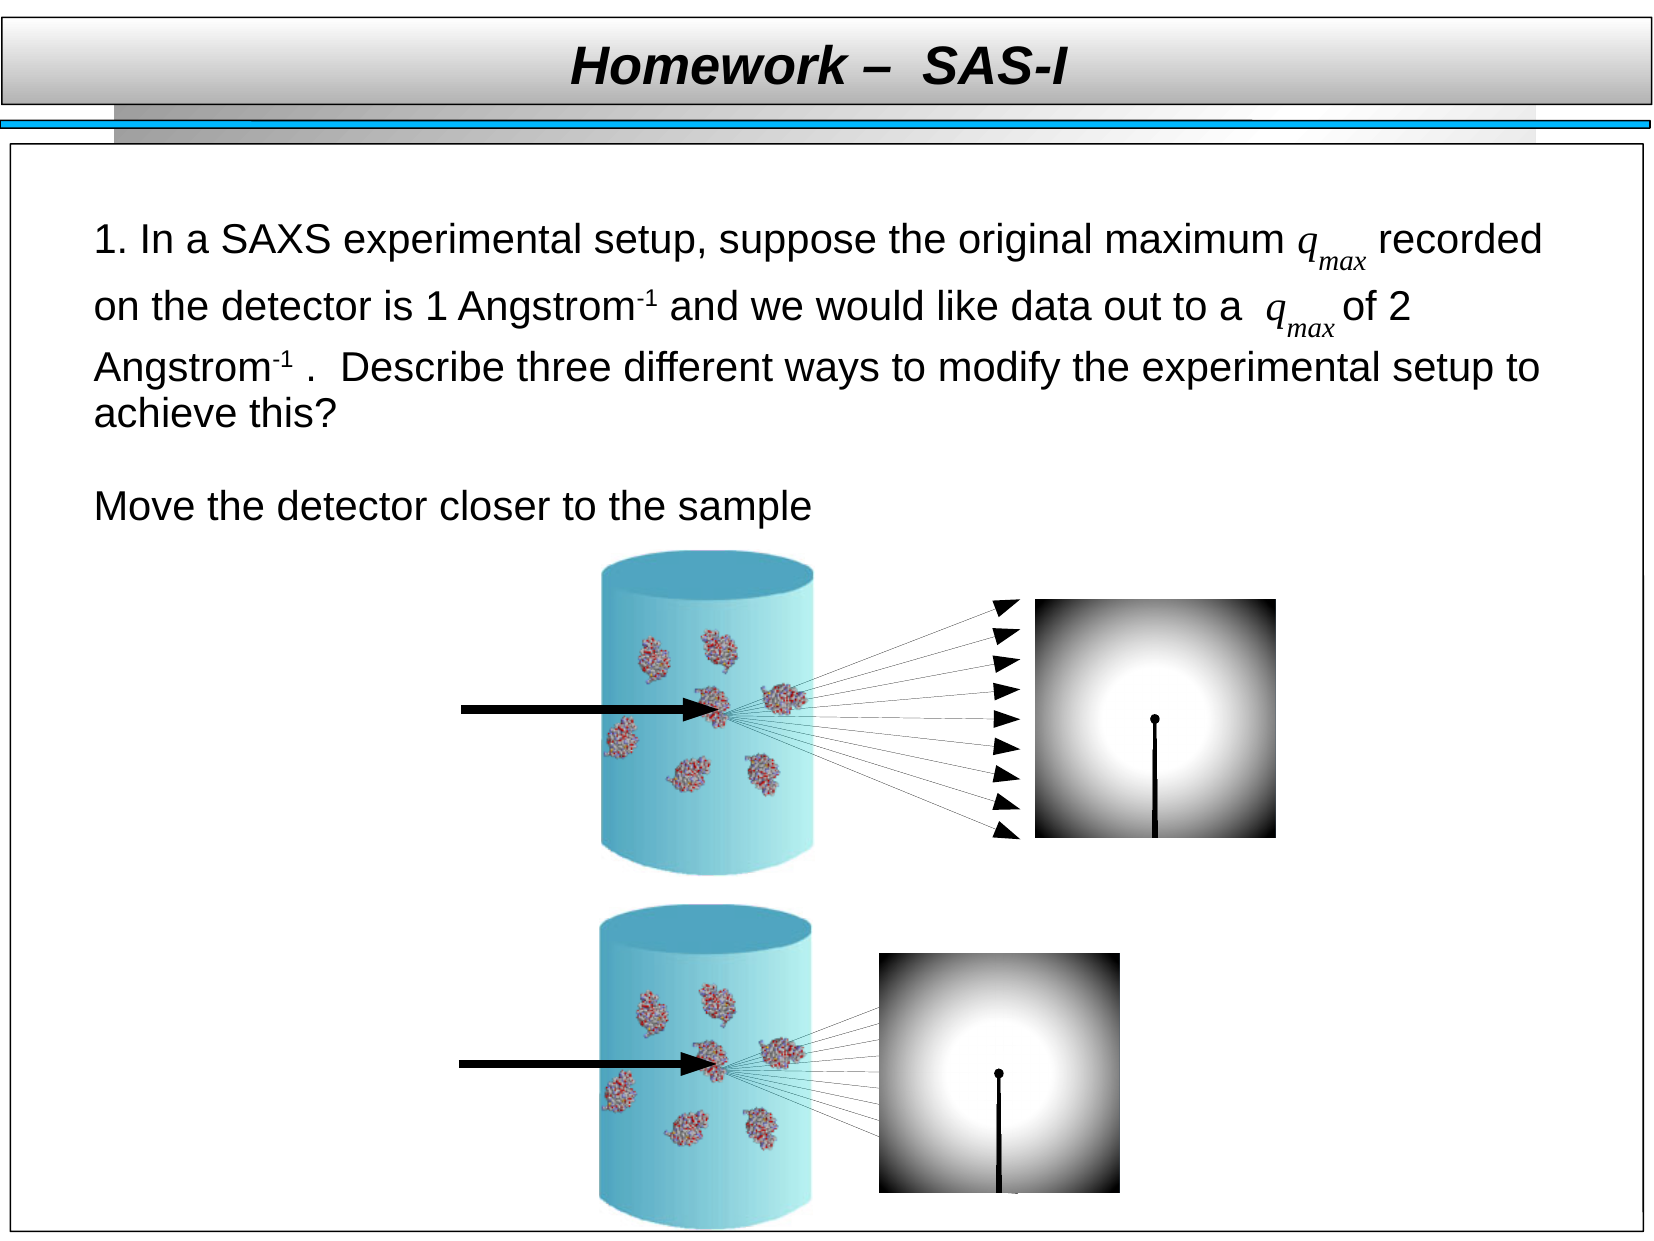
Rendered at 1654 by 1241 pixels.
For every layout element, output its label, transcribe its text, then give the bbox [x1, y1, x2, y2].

text_box Homework – SAS-I [1, 17, 1652, 105]
text_box [0, 120, 1651, 129]
picture [1035, 599, 1276, 838]
text_box 1. In a SAXS experimental setup, suppose the original maximum qmax recorded on the detector is 1 Angstrom-1 and we would like data out to a qmax of 2 Angstrom-1 . Describe three different ways to modify the experimental setup to achieve this? Move the detector closer to the sample [78, 201, 1576, 1241]
text_box [71, 201, 78, 1241]
picture [599, 903, 813, 1231]
picture [601, 549, 815, 877]
picture [879, 953, 1120, 1193]
